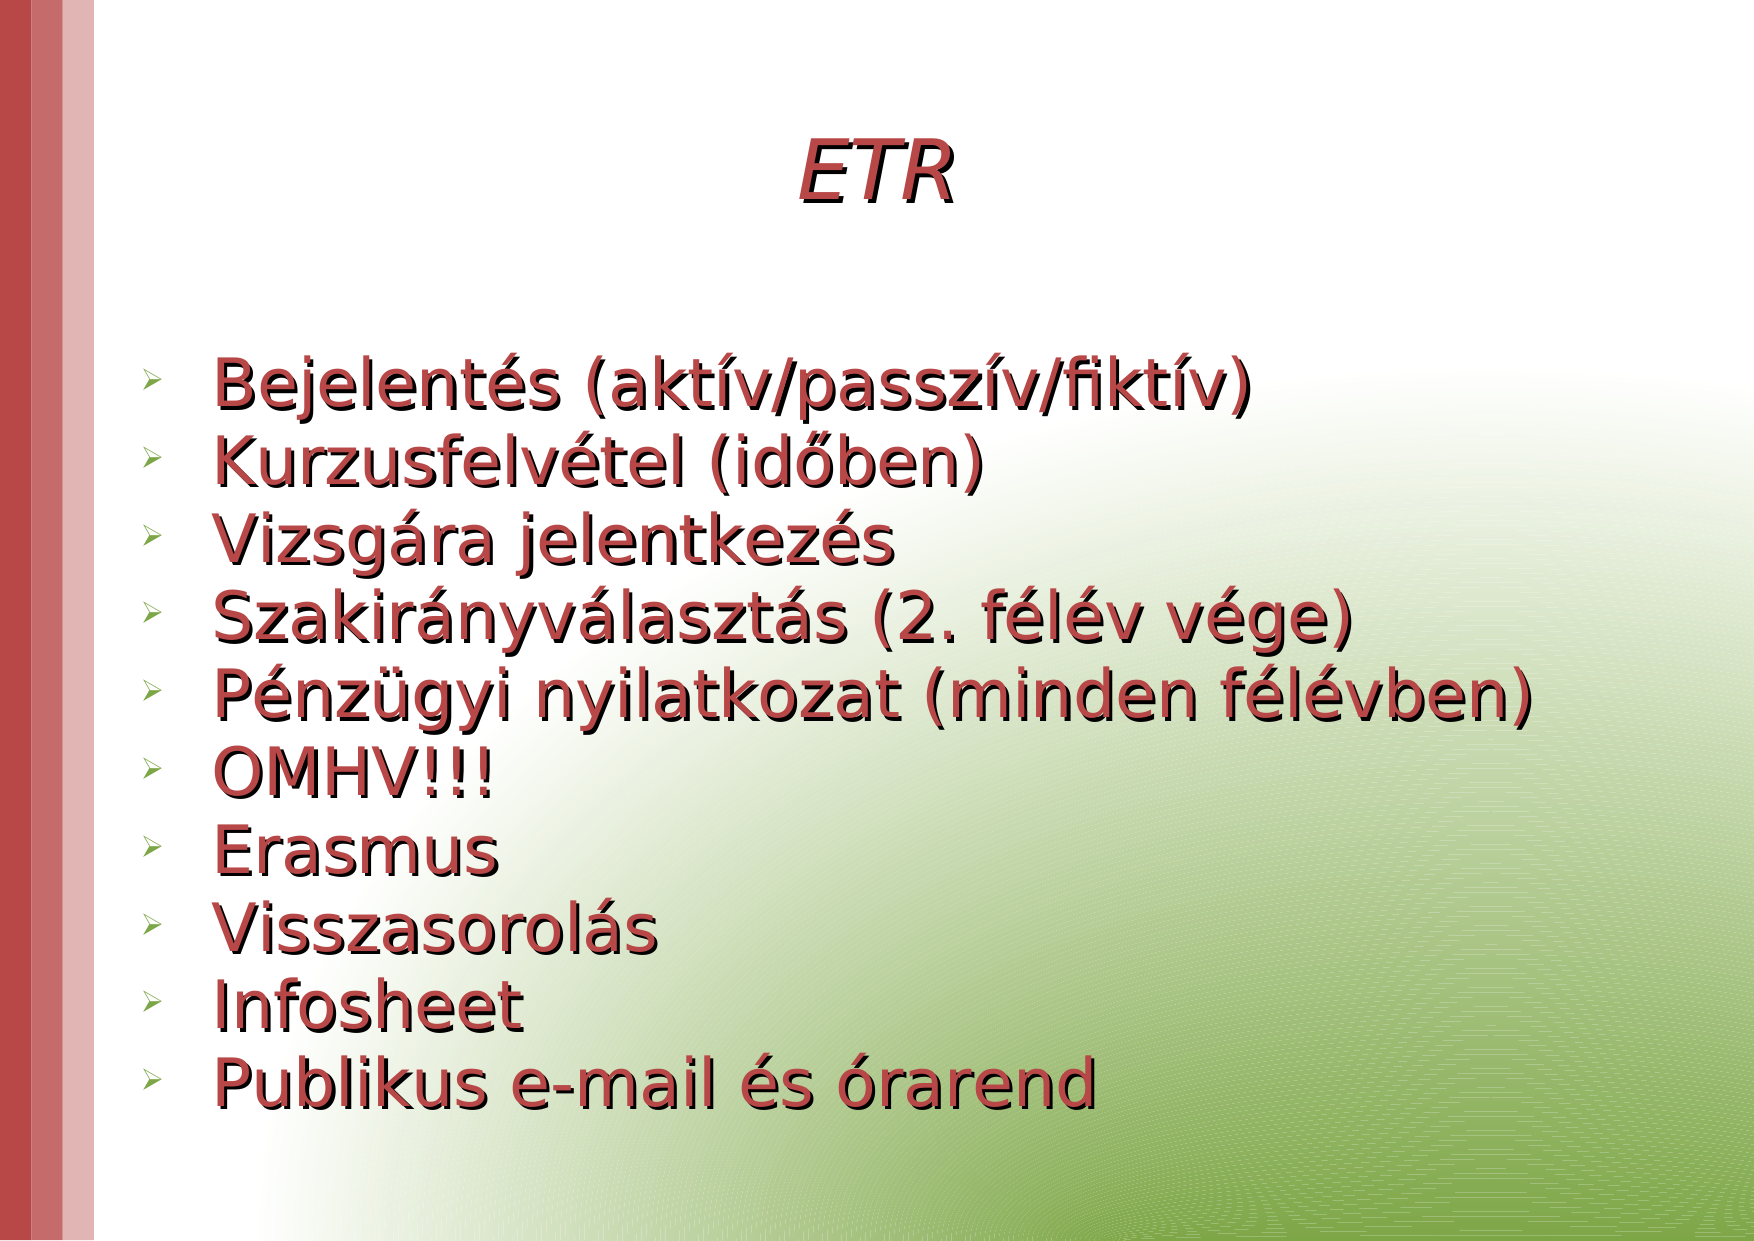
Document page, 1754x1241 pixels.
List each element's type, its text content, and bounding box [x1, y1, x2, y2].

list Bejelentés (aktív/passzív/fiktív) Kurzusfelvétel (időben) Vizsgára jelentkezés Szakirányválasztás (2. félév vége) Pénzügyi nyilatkozat (minden félévben) OMHV!!! Erasmus Visszasorolás Infosheet Publikus e-mail és órarend [128, 344, 1627, 1123]
title ETR [128, 74, 1627, 268]
